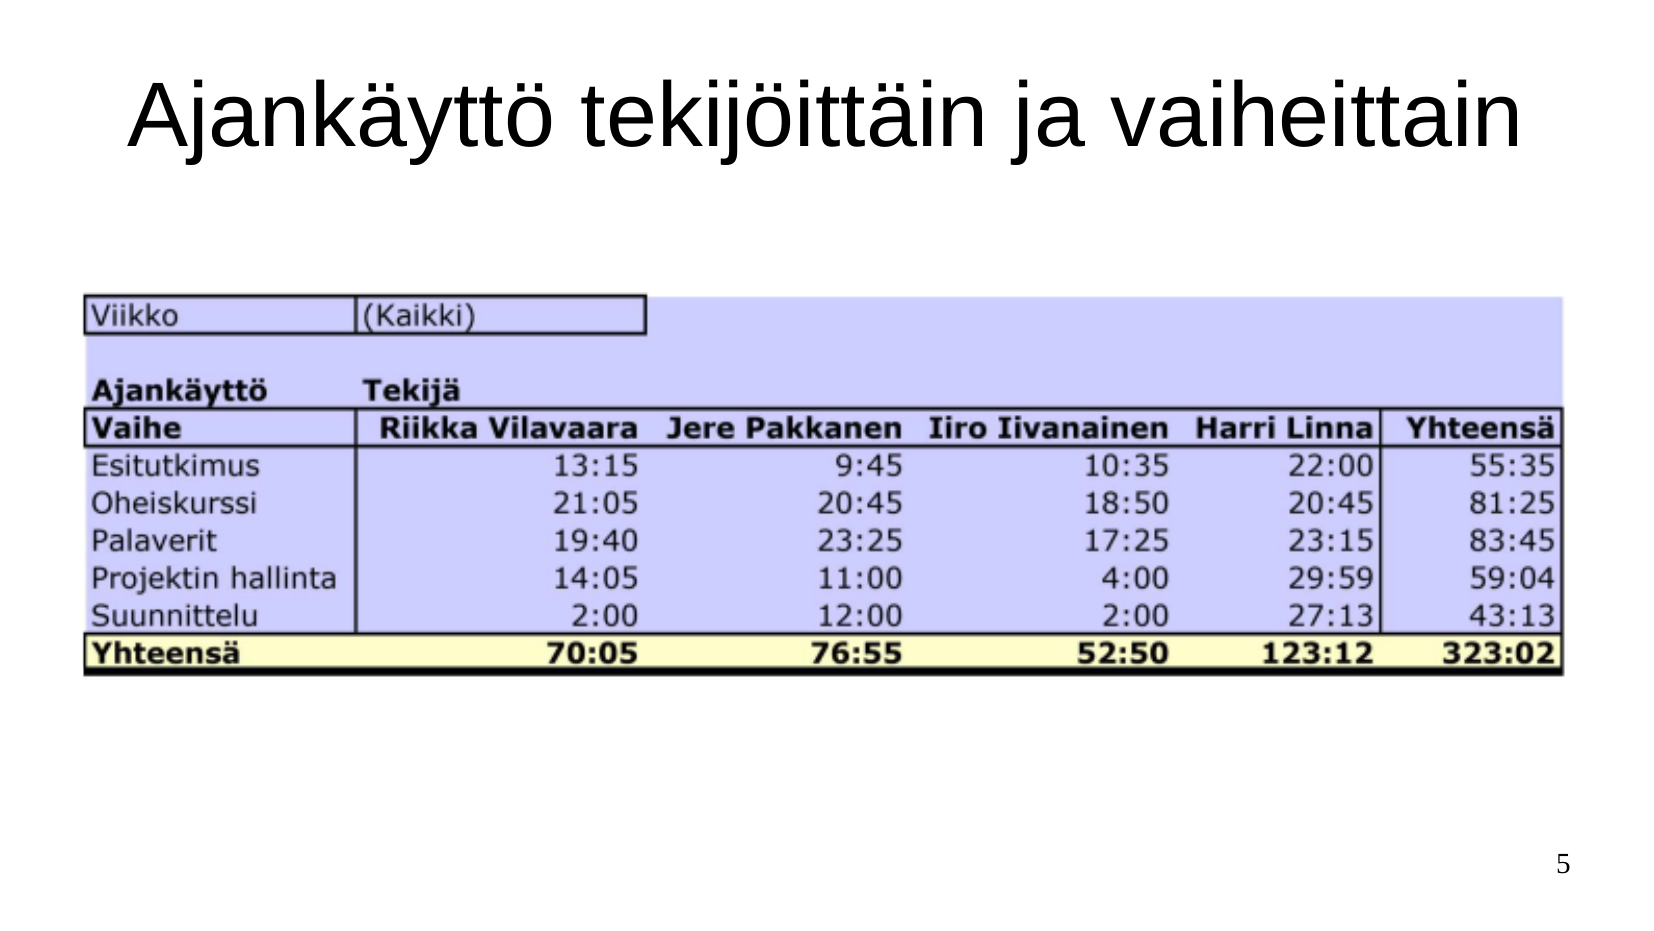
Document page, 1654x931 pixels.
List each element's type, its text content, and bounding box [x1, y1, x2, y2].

title Ajankäyttö tekijöittäin ja vaiheittain [82, 37, 1571, 193]
picture [82, 291, 1571, 683]
